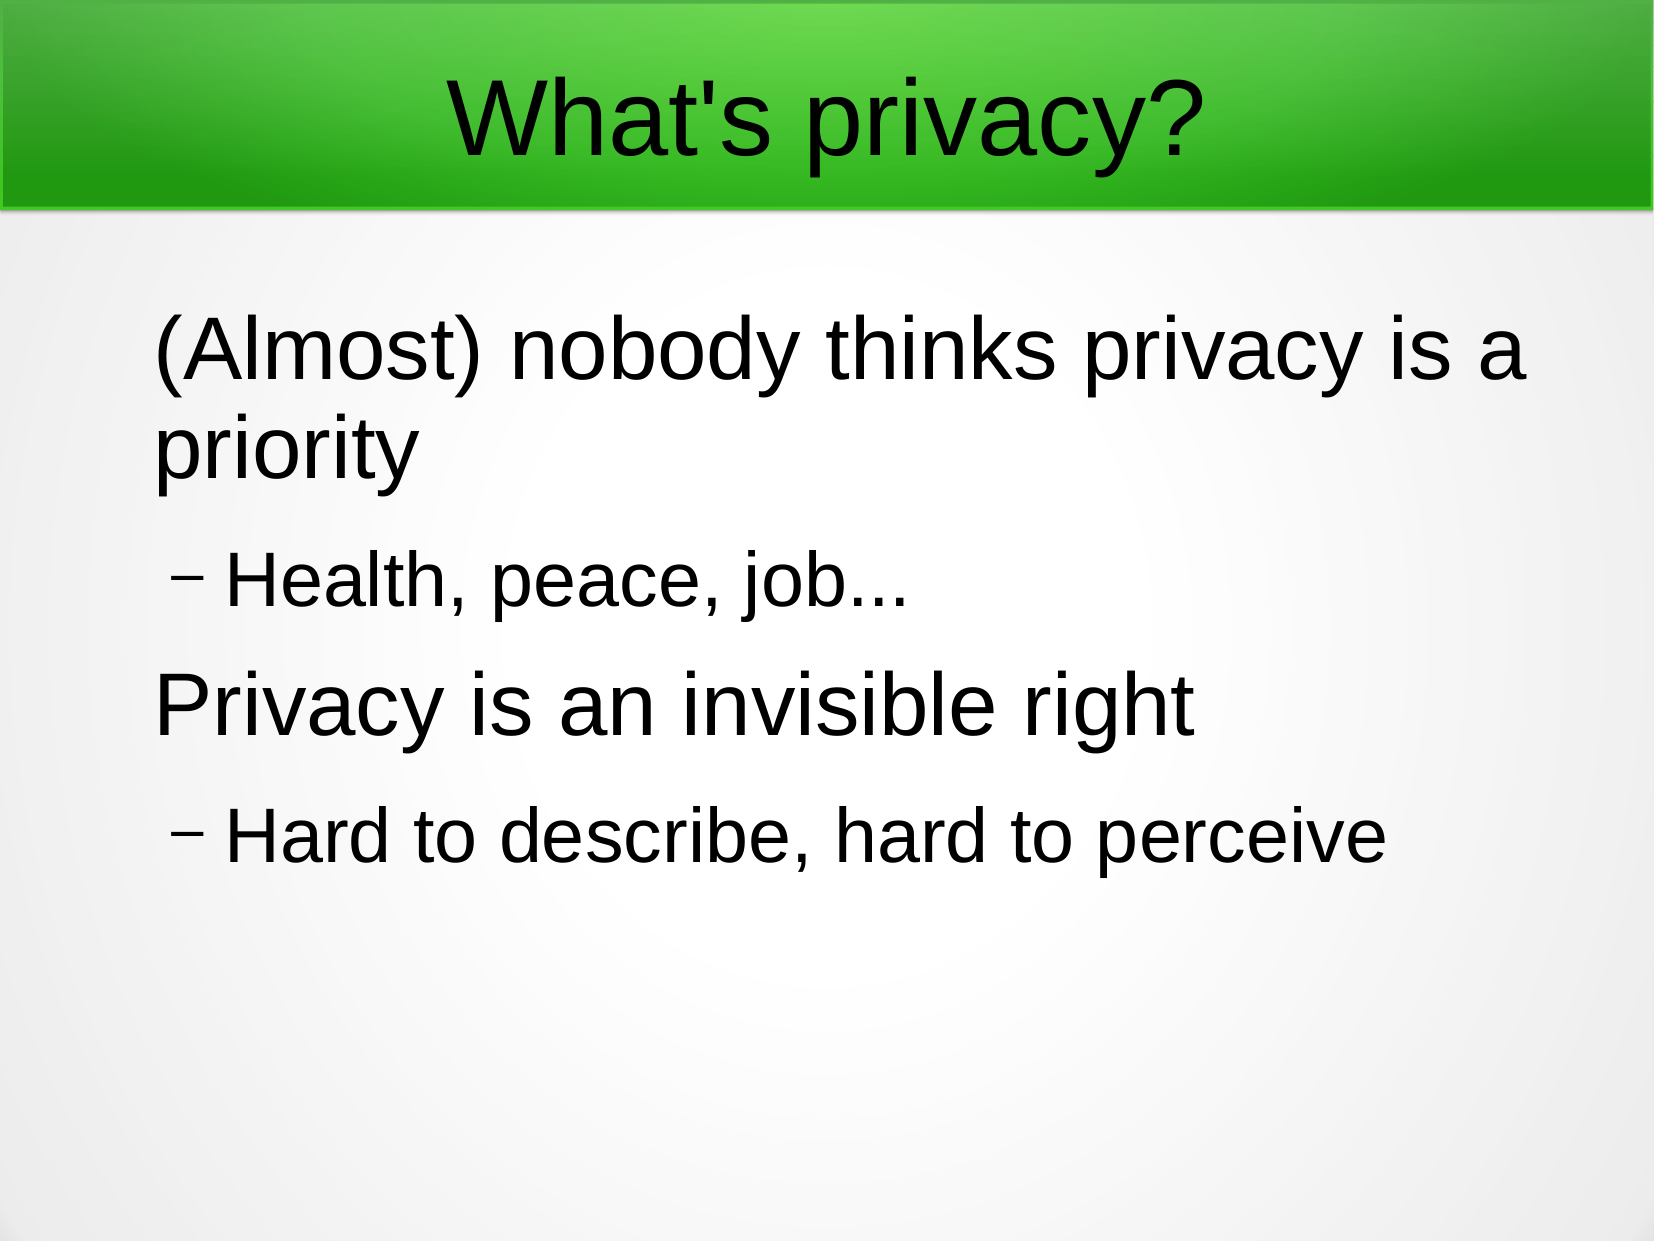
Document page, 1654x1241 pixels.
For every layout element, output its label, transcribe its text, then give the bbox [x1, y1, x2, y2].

title What's privacy? [82, 47, 1571, 189]
list (Almost) nobody thinks privacy is a priority Health, peace, job... Privacy is an invisible right Hard to describe, hard to perceive [82, 299, 1571, 1019]
